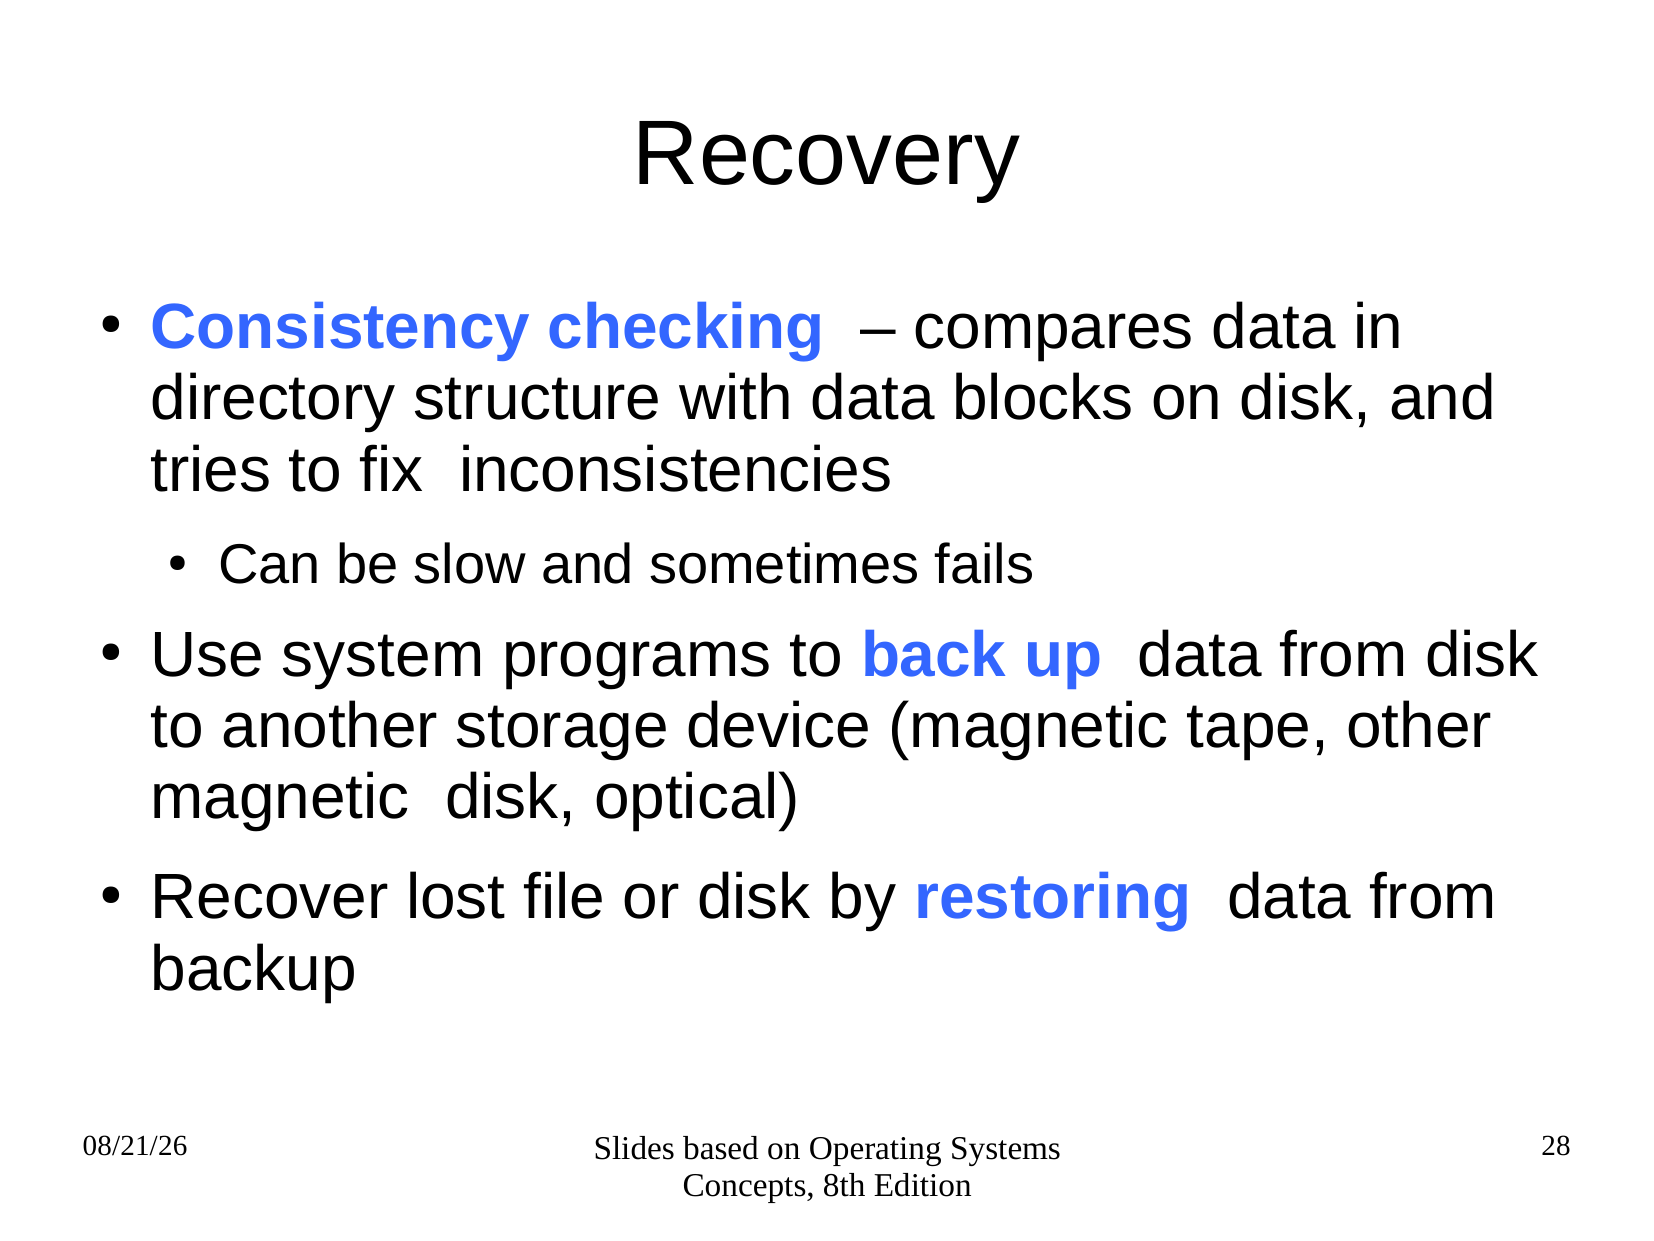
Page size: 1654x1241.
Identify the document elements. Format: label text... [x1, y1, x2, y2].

list Consistency checking – compares data in directory structure with data blocks on disk, and tries to fix inconsistencies Can be slow and sometimes fails Use system programs to back up data from disk to another storage device (magnetic tape, other magnetic disk, optical) Recover lost file or disk by restoring data from backup [82, 290, 1571, 1010]
title Recovery [82, 49, 1571, 257]
